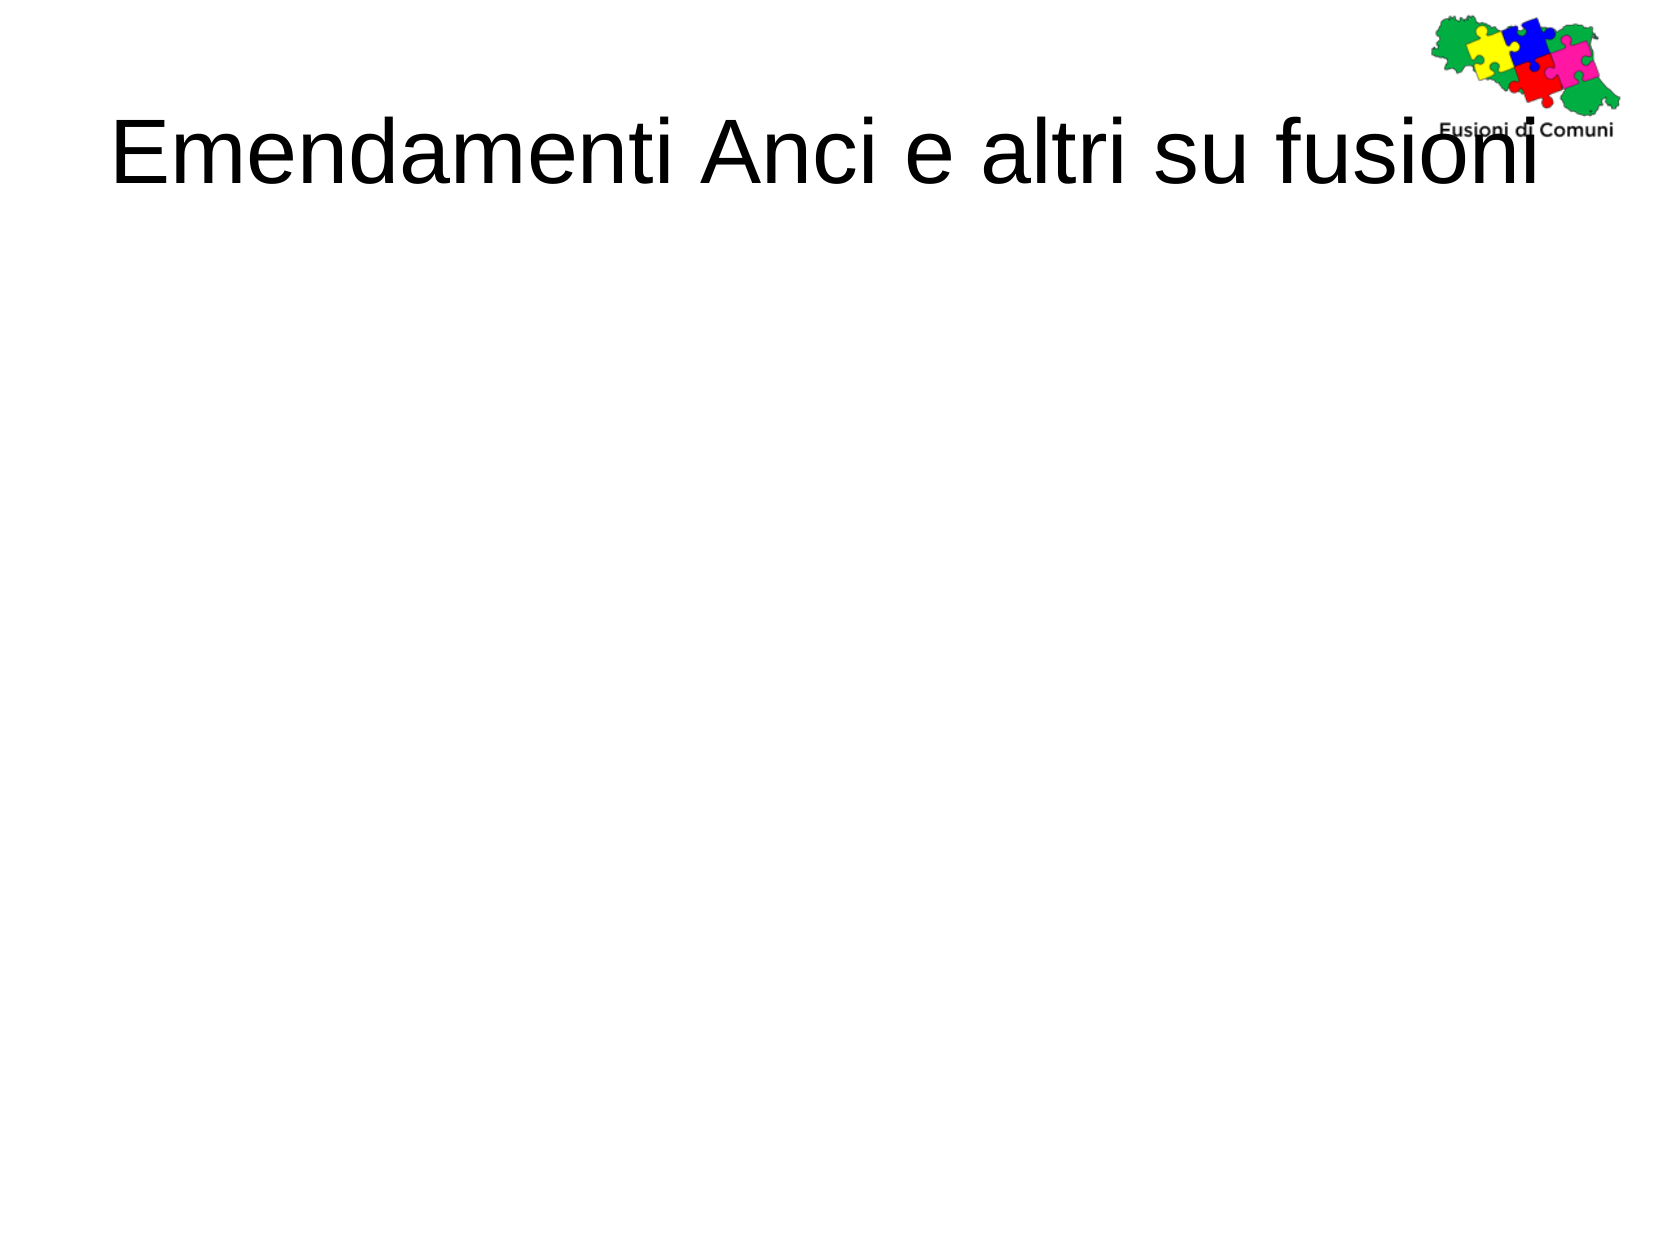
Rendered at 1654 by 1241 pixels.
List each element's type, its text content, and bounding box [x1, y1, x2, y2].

title Emendamenti Anci e altri su fusioni [82, 49, 1571, 257]
picture [1429, 12, 1623, 142]
